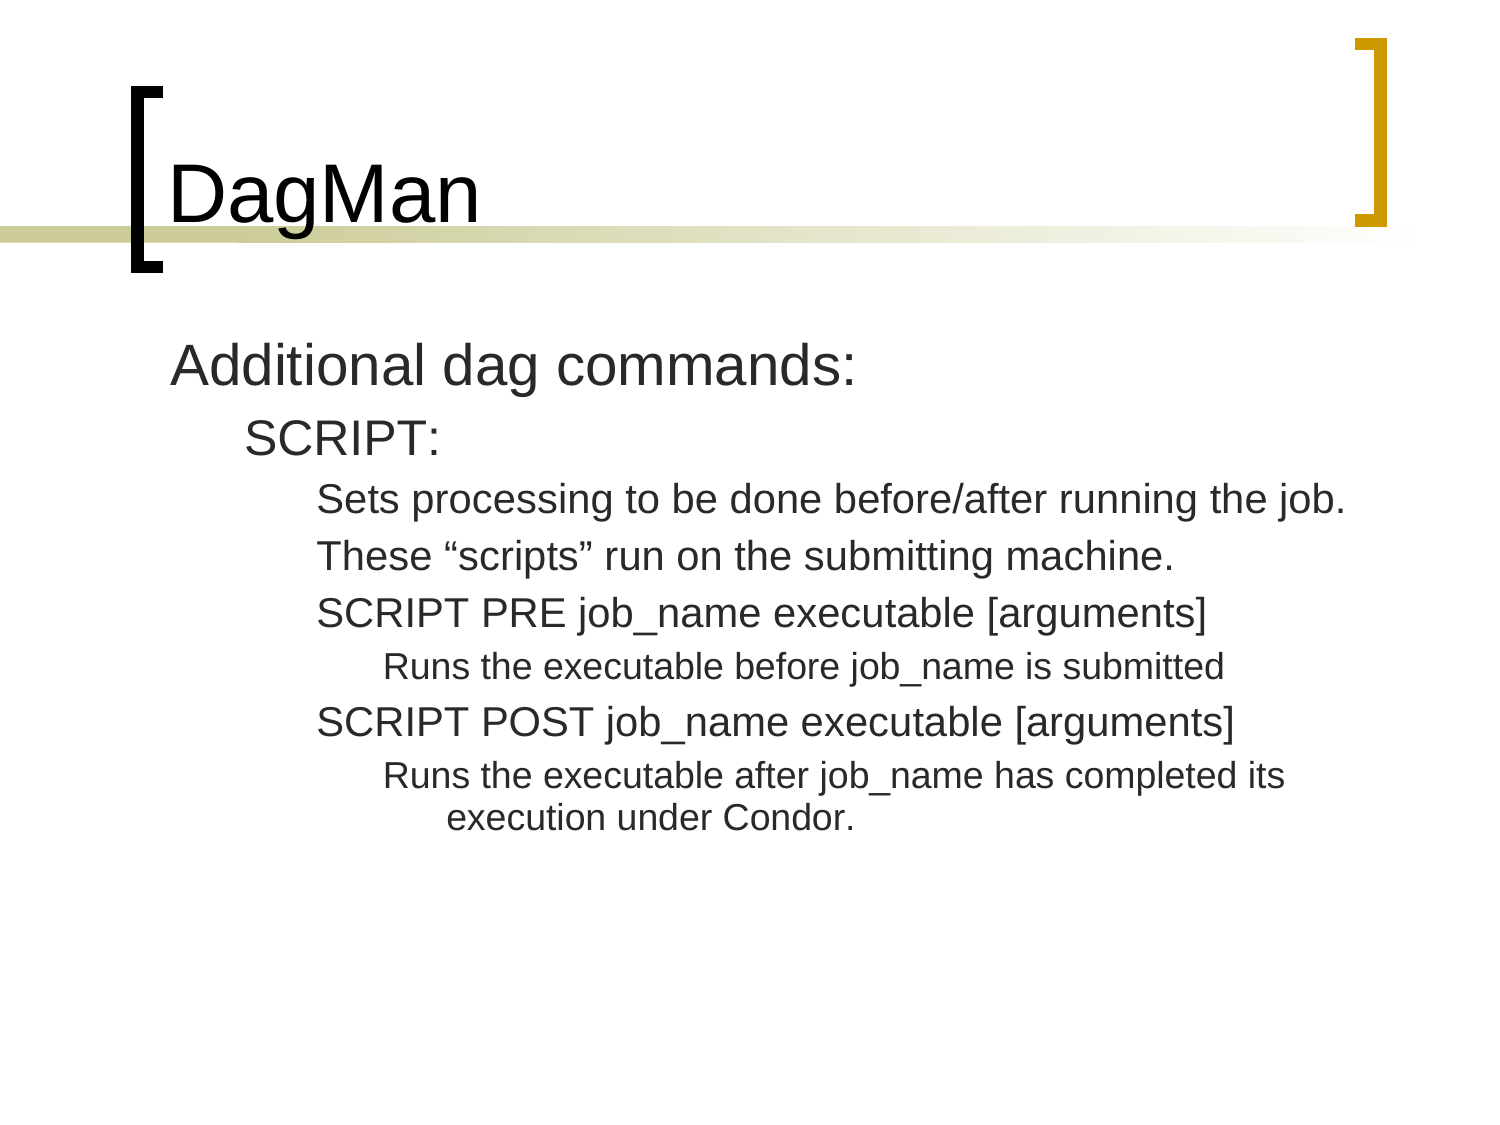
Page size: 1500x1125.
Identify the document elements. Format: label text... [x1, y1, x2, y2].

list Additional dag commands: SCRIPT: Sets processing to be done before/after running the job. These “scripts” run on the submitting machine. SCRIPT PRE job_name executable [arguments] Runs the executable before job_name is submitted SCRIPT POST job_name executable [arguments] Runs the executable after job_name has completed its execution under Condor. [155, 324, 1413, 1001]
title DagMan [152, 15, 1328, 248]
